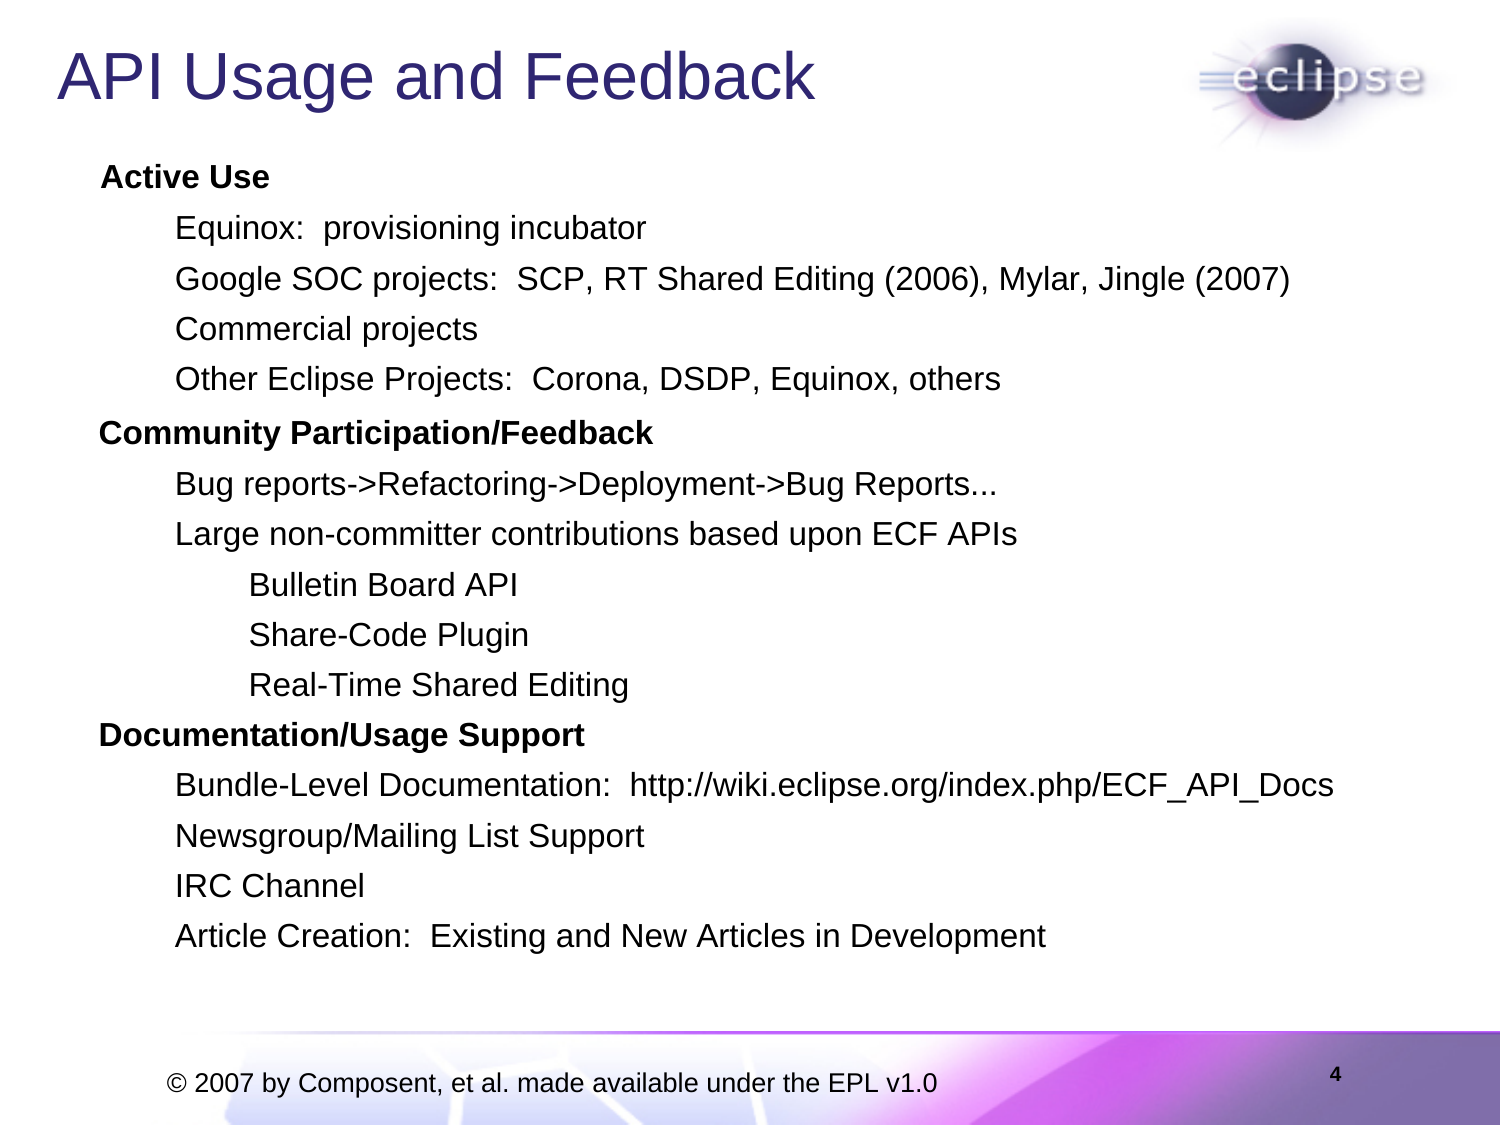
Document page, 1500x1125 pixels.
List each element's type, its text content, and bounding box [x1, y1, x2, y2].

picture [1164, 17, 1465, 152]
picture [92, 1031, 1500, 1125]
title API Usage and Feedback [42, 37, 1395, 128]
list Active Use Equinox: provisioning incubator Google SOC projects: SCP, RT Shared Editing (2006), Mylar, Jingle (2007) Commercial projects Other Eclipse Projects: Corona, DSDP, Equinox, others Community Participation/Feedback Bug reports->Refactoring->Deployment->Bug Reports... Large non-committer contributions based upon ECF APIs Bulletin Board API Share-Code Plugin Real-Time Shared Editing Documentation/Usage Support Bundle-Level Documentation: http://wiki.eclipse.org/index.php/ECF_API_Docs Newsgroup/Mailing List Support IRC Channel Article Creation: Existing and New Articles in Development [83, 151, 1399, 1043]
